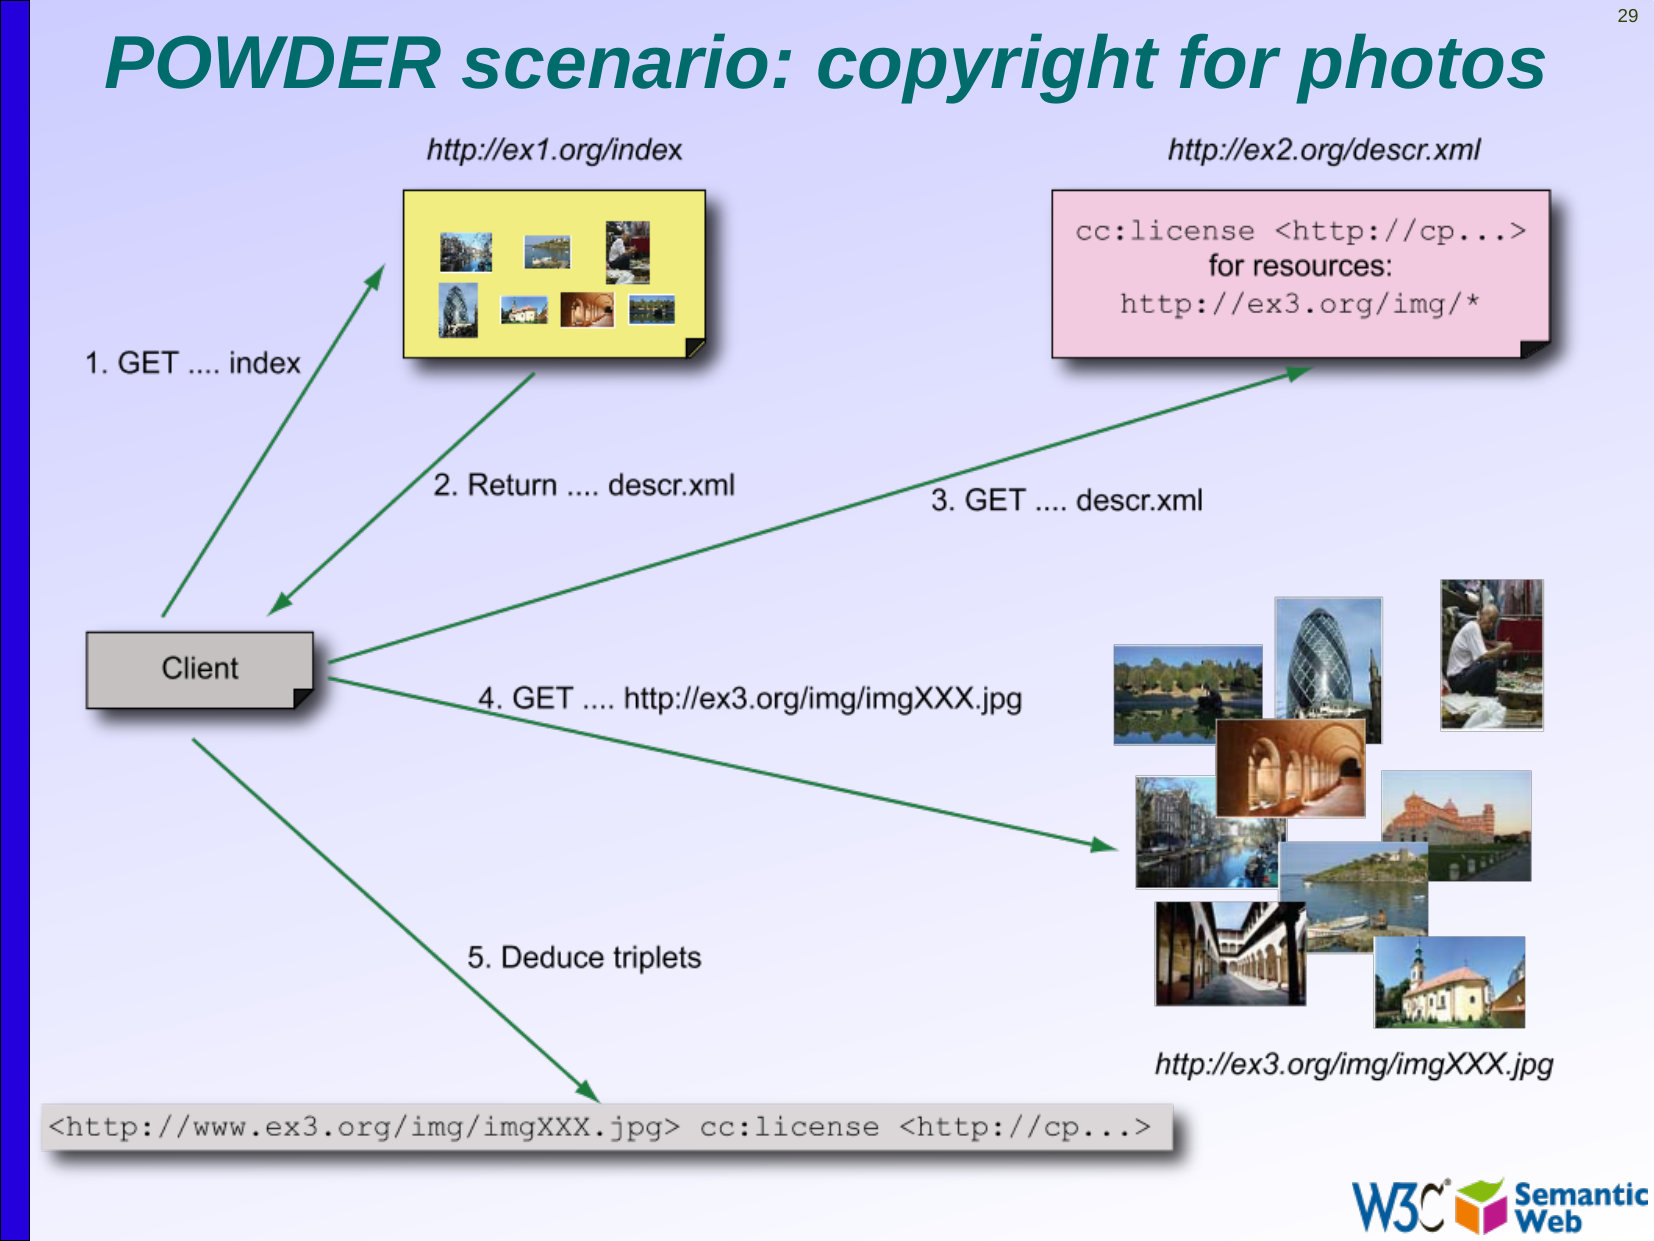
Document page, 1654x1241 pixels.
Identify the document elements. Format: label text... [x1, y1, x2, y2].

picture [28, 133, 1648, 1235]
title POWDER scenario: copyright for photos [0, 5, 1654, 125]
